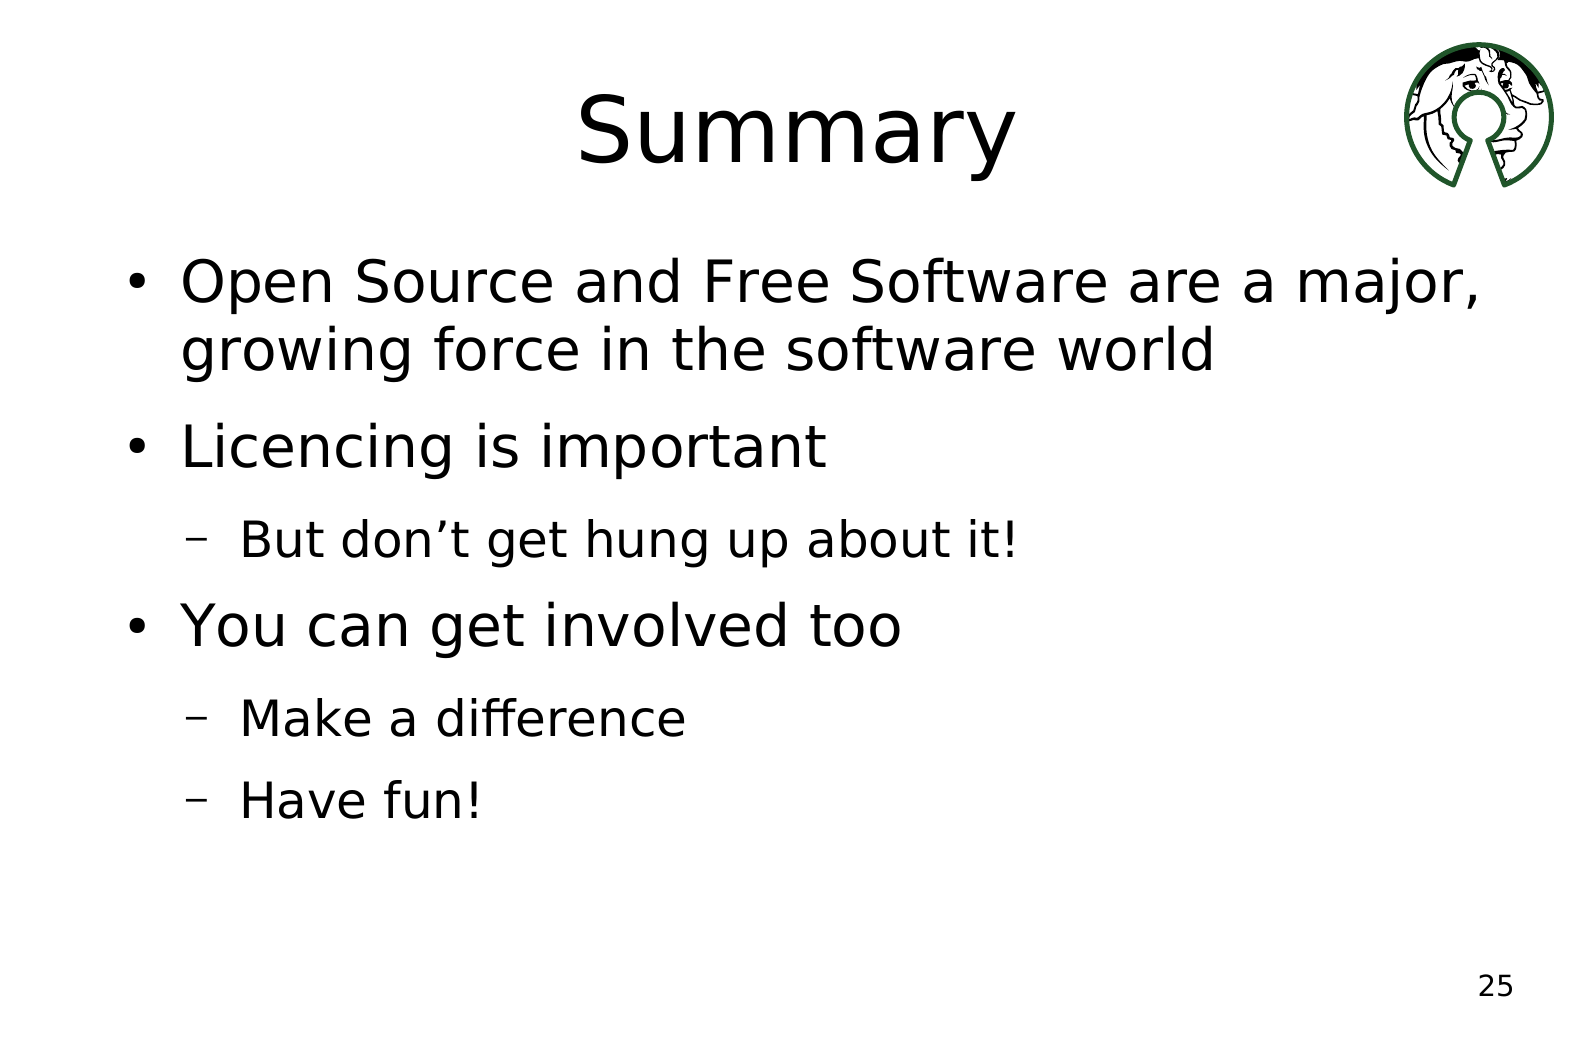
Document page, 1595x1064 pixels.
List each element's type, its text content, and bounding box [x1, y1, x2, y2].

title Summary [79, 42, 1515, 220]
list Open Source and Free Software are a major, growing force in the software world Licencing is important But don’t get hung up about it! You can get involved too Make a difference Have fun! [79, 248, 1515, 951]
